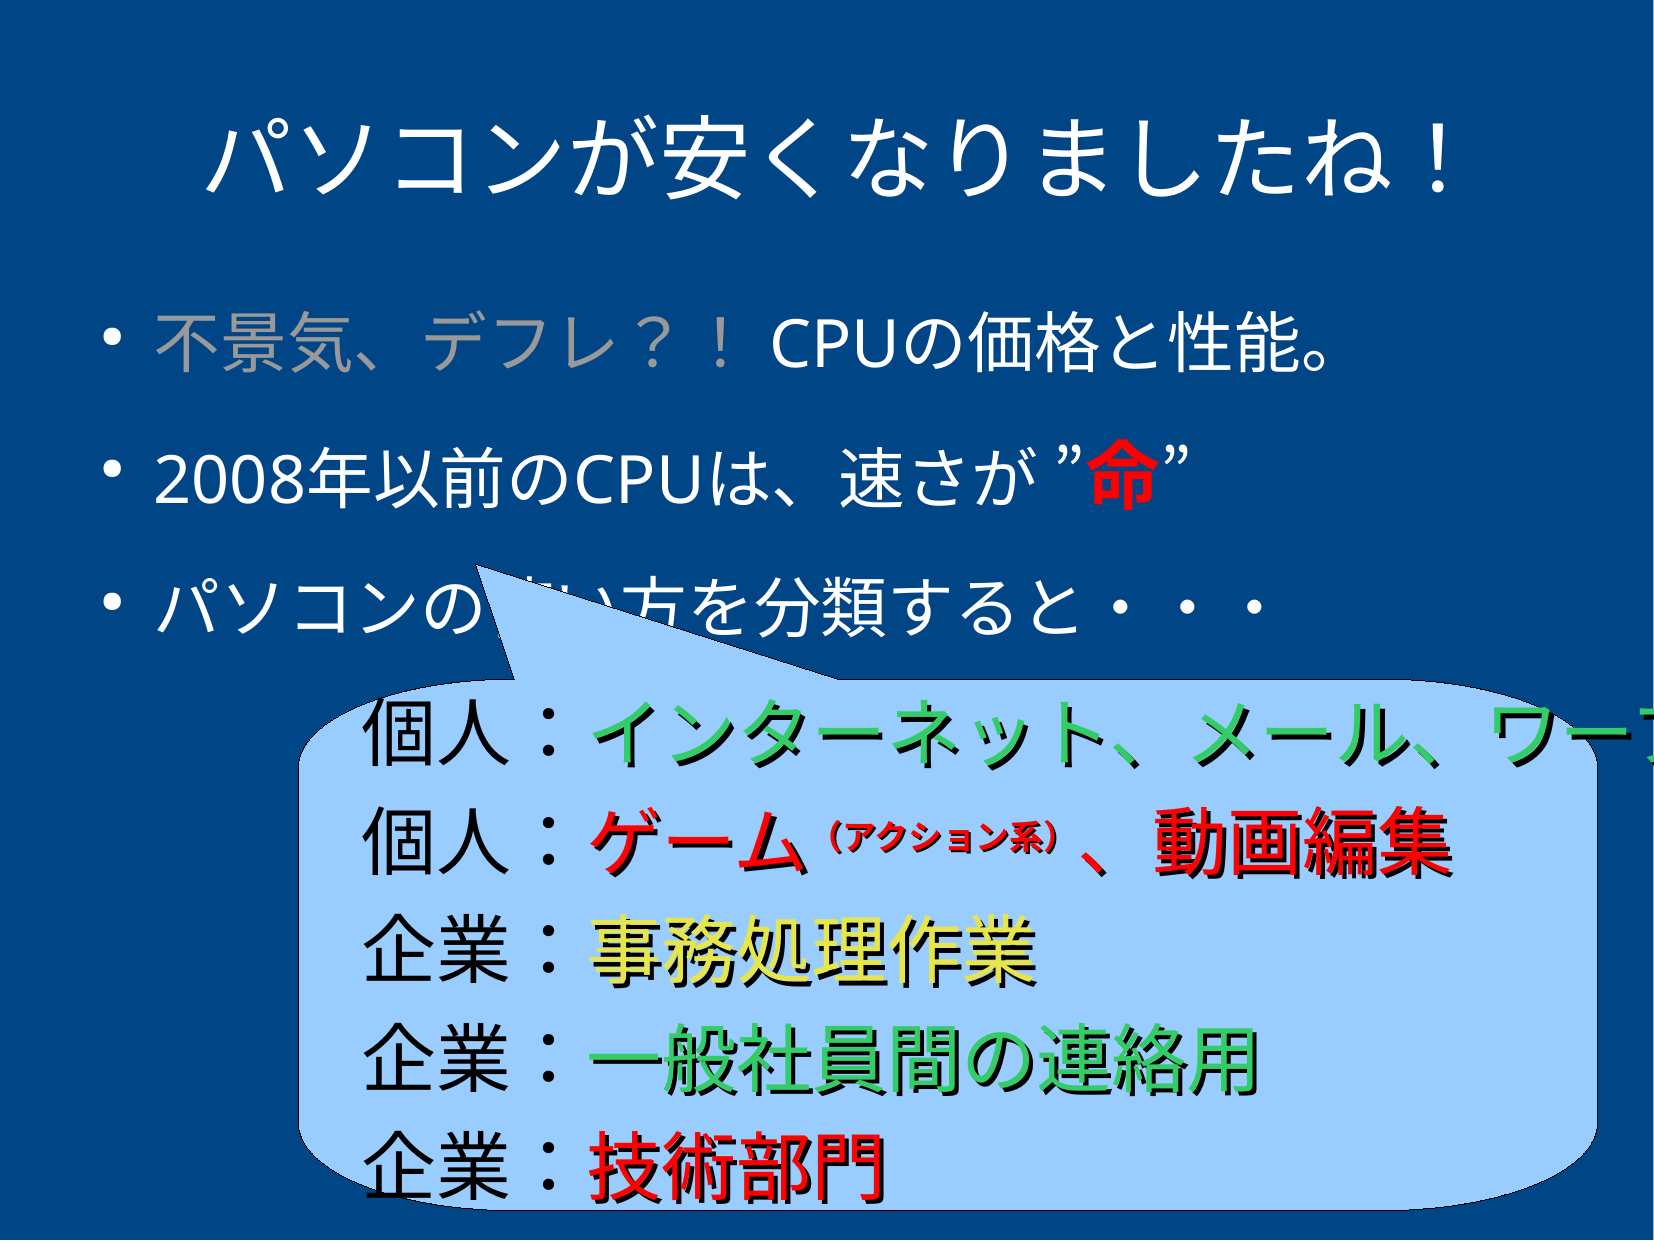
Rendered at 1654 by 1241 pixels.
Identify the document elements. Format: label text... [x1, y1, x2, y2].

title パソコンが安くなりましたね！ [82, 56, 1571, 250]
text_box 個人：インターネット、メール、ワープロ 個人：ゲーム（アクション系）、動画編集 企業：事務処理作業 企業：一般社員間の連絡用 企業：技術部門 [298, 564, 1598, 1211]
list 不景気、デフレ？！ CPUの価格と性能。 2008年以前のCPUは、速さが ”命” パソコンの使い方を分類すると・・・ [82, 290, 1565, 739]
